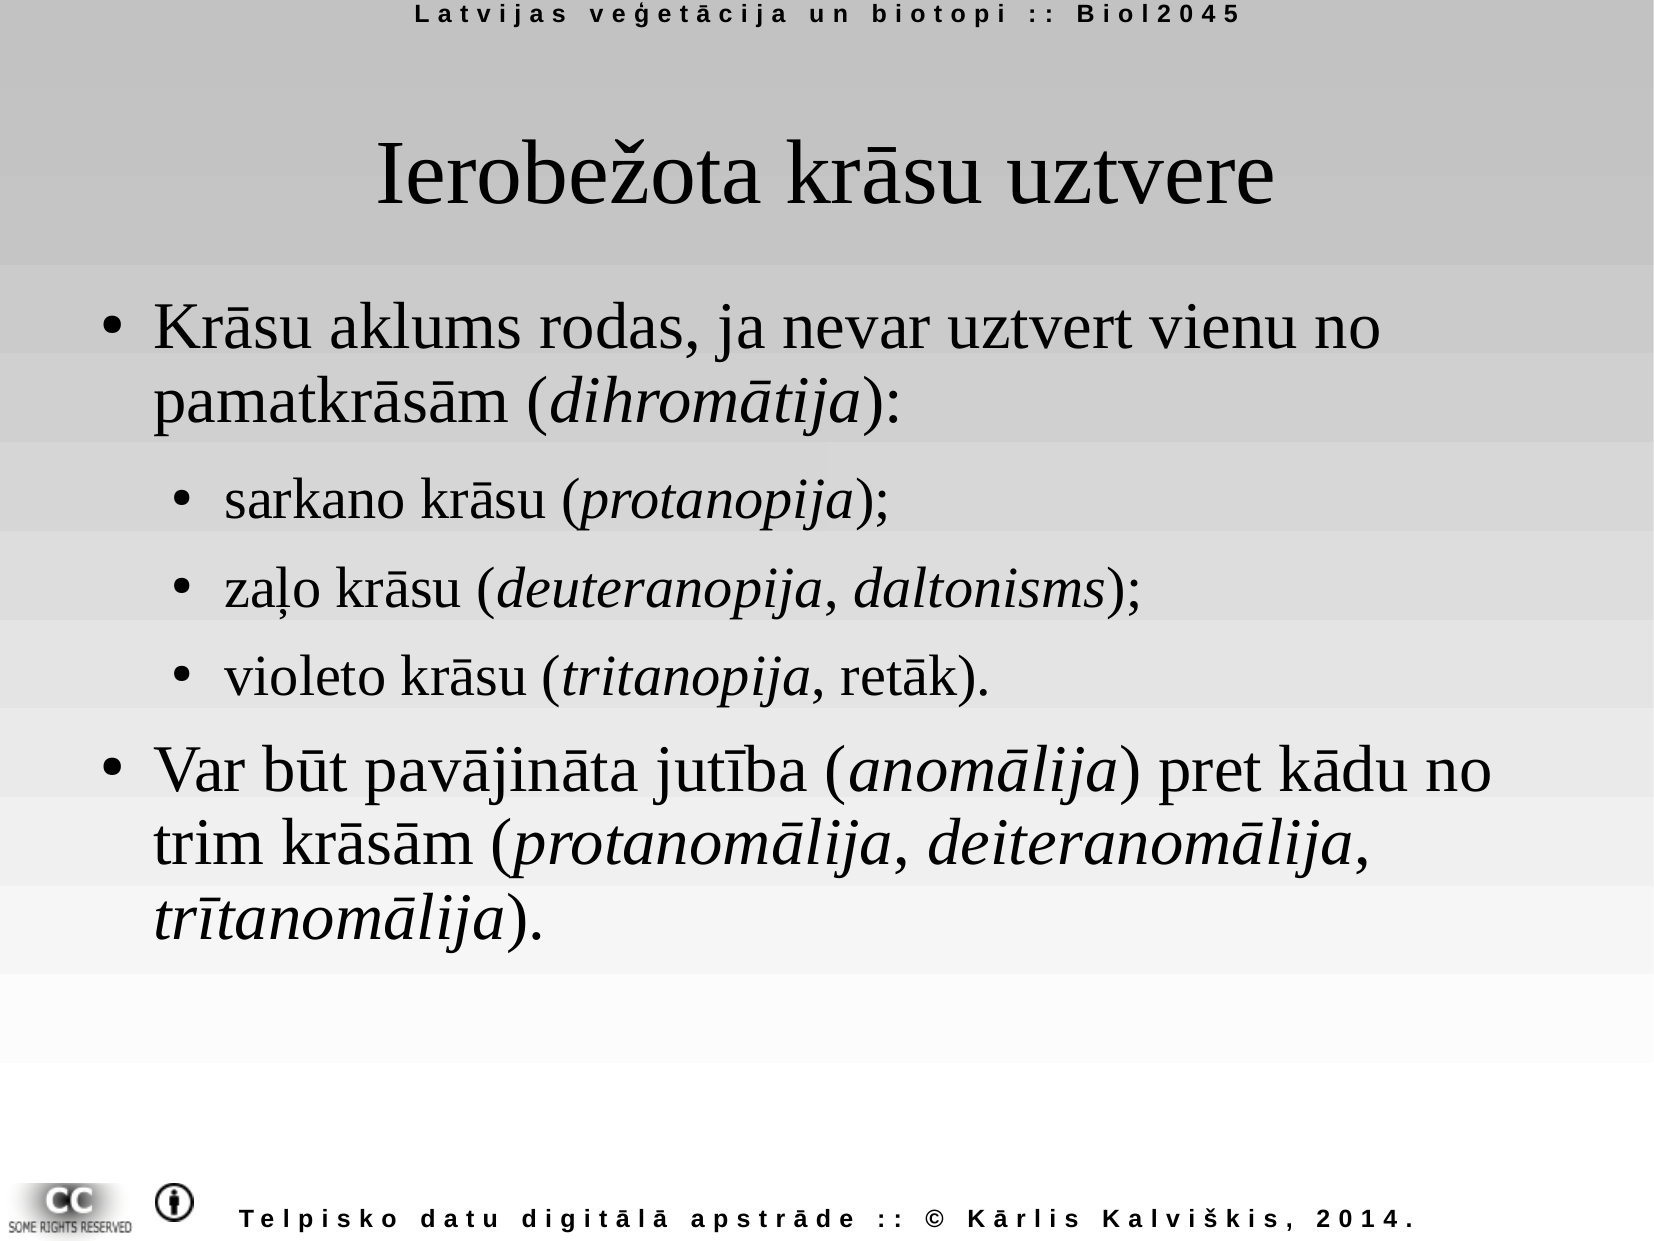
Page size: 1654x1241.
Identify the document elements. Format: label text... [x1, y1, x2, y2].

title Ierobežota krāsu uztvere [29, 49, 1625, 296]
picture [0, 0, 1654, 1241]
list Krāsu aklums rodas, ja nevar uztvert vienu no pamatkrāsām (dihromātija): sarkano krāsu (protanopija); zaļo krāsu (deuteranopija, daltonisms); violeto krāsu (tritanopija, retāk). Var būt pavājināta jutība (anomālija) pret kādu no trim krāsām (protanomālija, deiteranomālija, trītanomālija). [82, 289, 1571, 1113]
